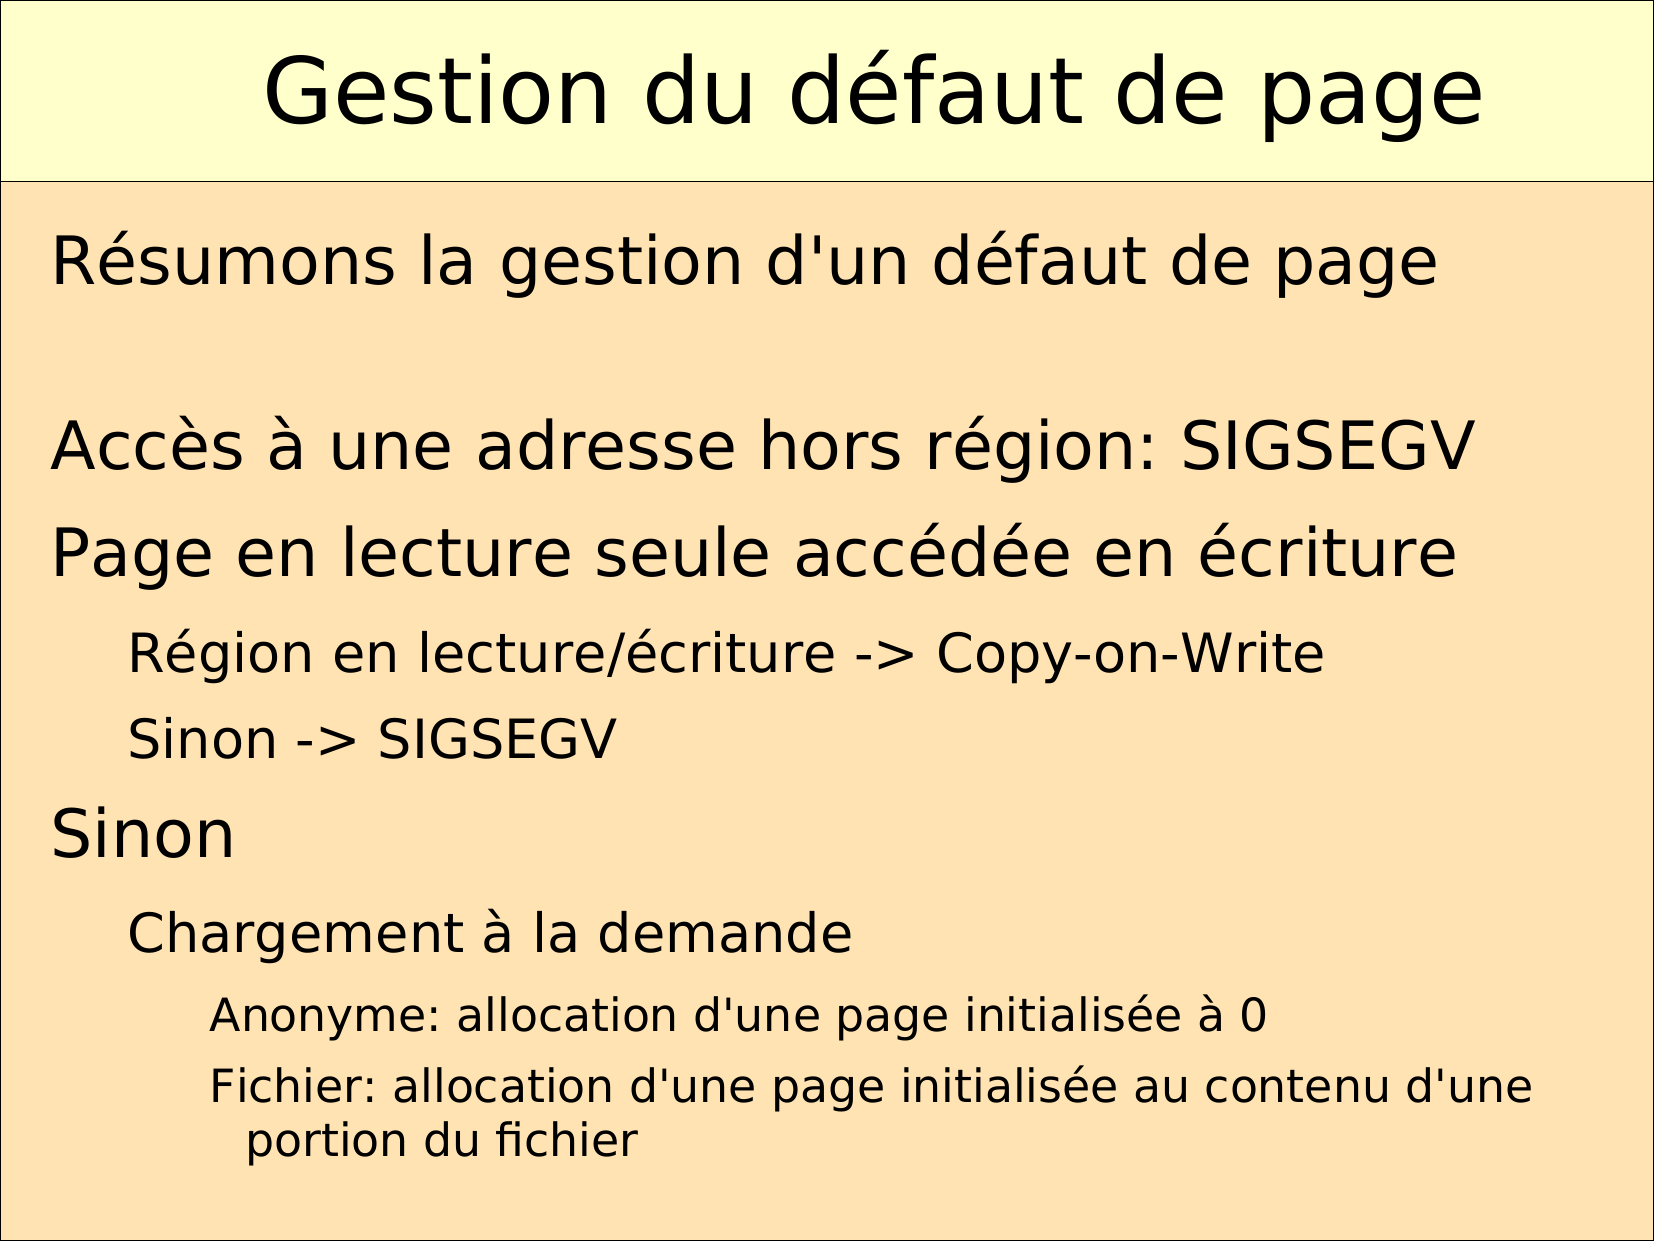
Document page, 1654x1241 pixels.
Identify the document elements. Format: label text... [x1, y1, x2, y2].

list Résumons la gestion d'un défaut de page Accès à une adresse hors région: SIGSEGV Page en lecture seule accédée en écriture Région en lecture/écriture -> Copy-on-Write Sinon -> SIGSEGV Sinon Chargement à la demande Anonyme: allocation d'une page initialisée à 0 Fichier: allocation d'une page initialisée au contenu d'une portion du fichier [32, 222, 1595, 1174]
title Gestion du défaut de page [233, 31, 1518, 152]
